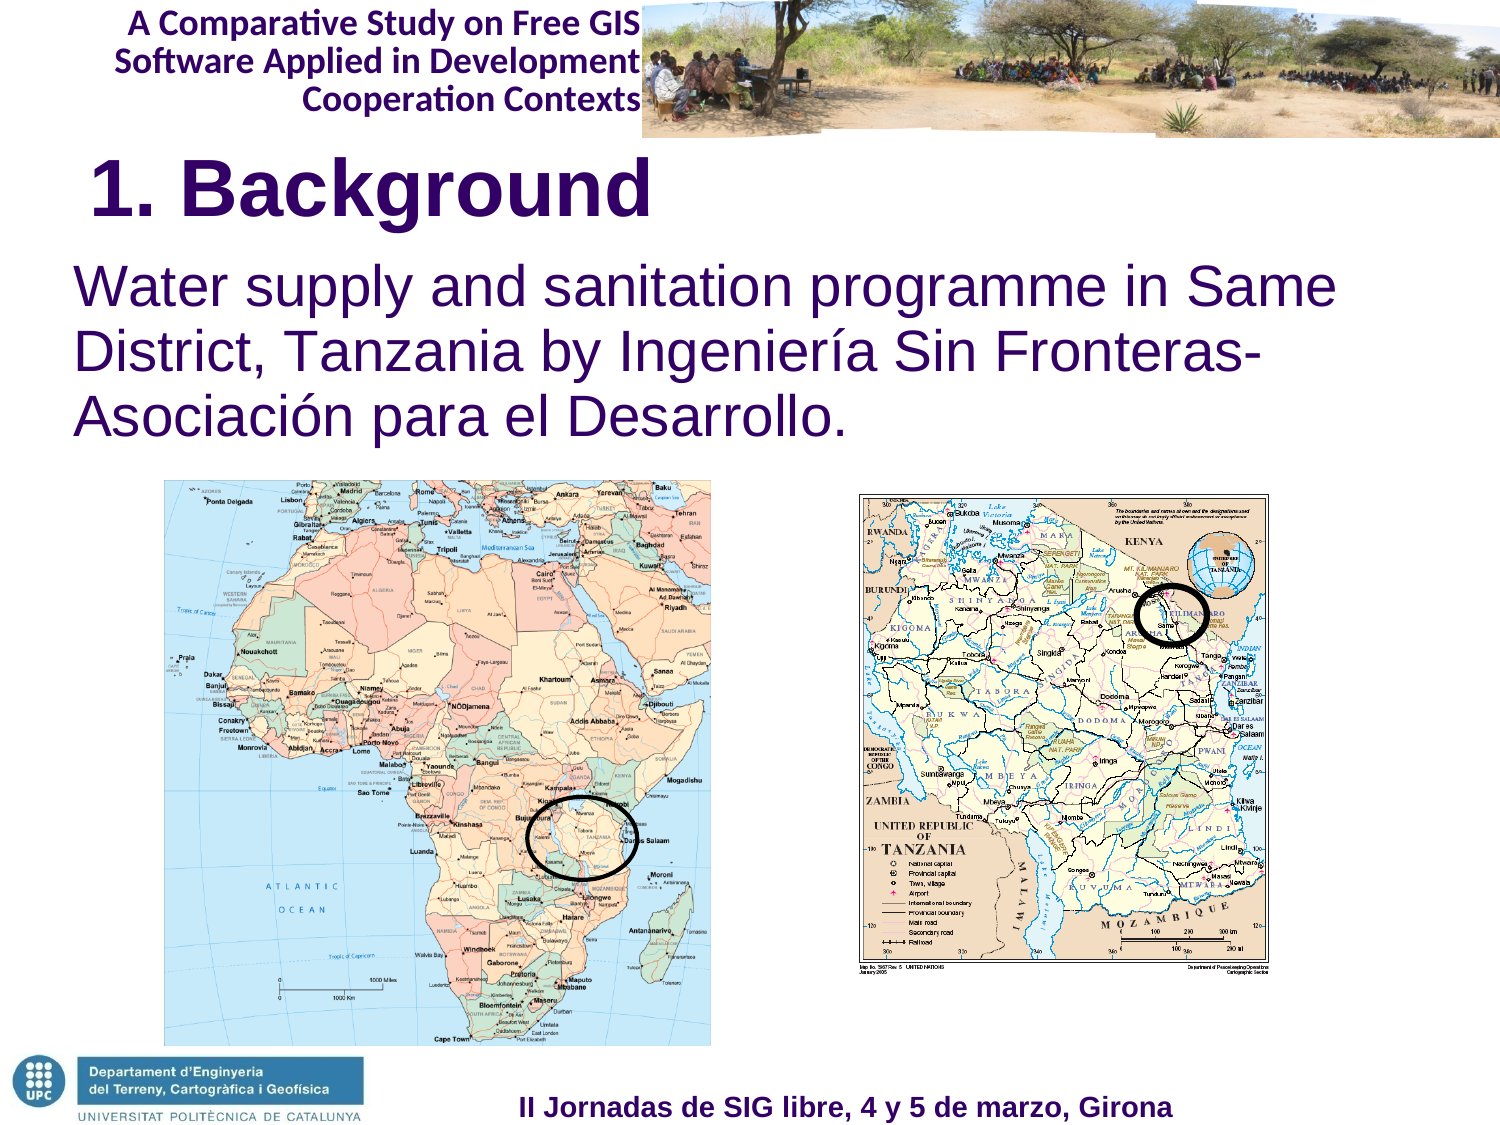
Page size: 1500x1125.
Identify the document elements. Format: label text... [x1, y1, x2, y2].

picture [164, 480, 711, 1046]
title 1. Background [75, 105, 1199, 246]
picture [0, 1054, 376, 1125]
text_box Water supply and sanitation programme in Same District, Tanzania by Ingeniería Sin Fronteras-Asociación para el Desarrollo. [58, 246, 1430, 457]
picture [855, 492, 1272, 986]
picture [642, 0, 1500, 138]
text_box II Jornadas de SIG libre, 4 y 5 de marzo, Girona [360, 1083, 1341, 1125]
